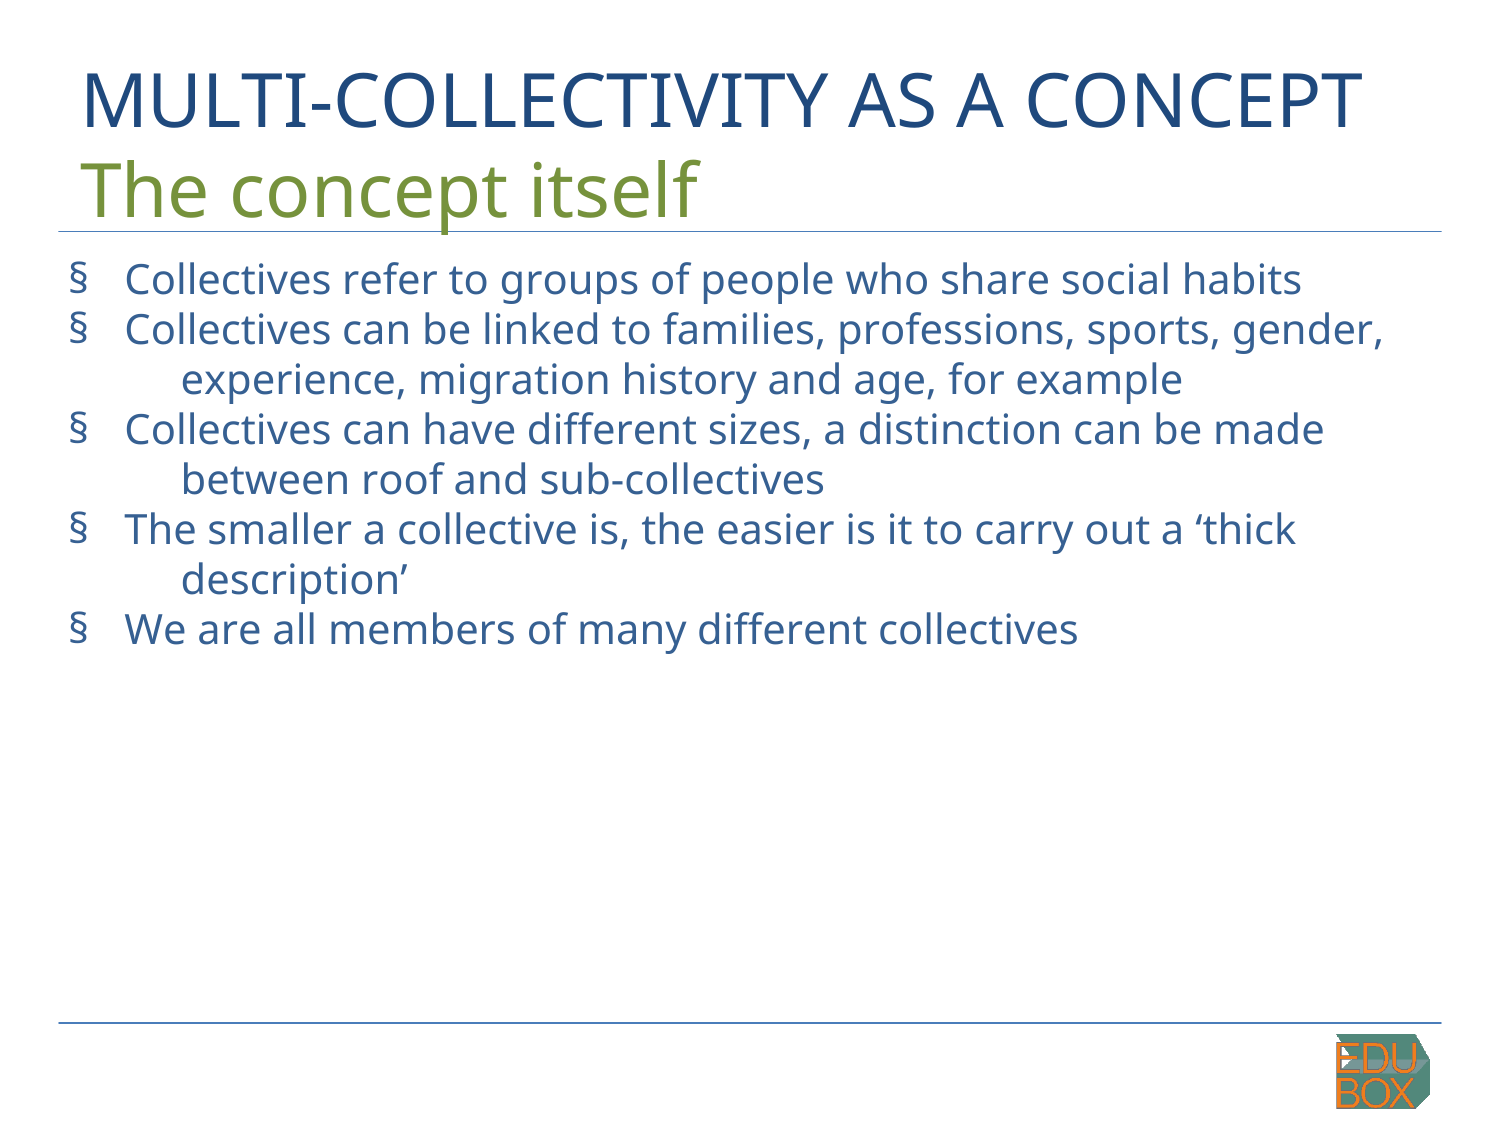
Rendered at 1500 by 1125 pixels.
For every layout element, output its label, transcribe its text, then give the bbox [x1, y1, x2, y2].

list The concept itself [64, 153, 1040, 244]
list Collectives refer to groups of people who share social habits Collectives can be linked to families, professions, sports, gender, experience, migration history and age, for example Collectives can have different sizes, a distinction can be made between roof and sub-collectives The smaller a collective is, the easier is it to carry out a ‘thick description’ We are all members of many different collectives [53, 244, 1404, 995]
title MULTI-COLLECTIVITY AS A CONCEPT [64, 42, 1471, 153]
picture [1328, 1028, 1437, 1114]
